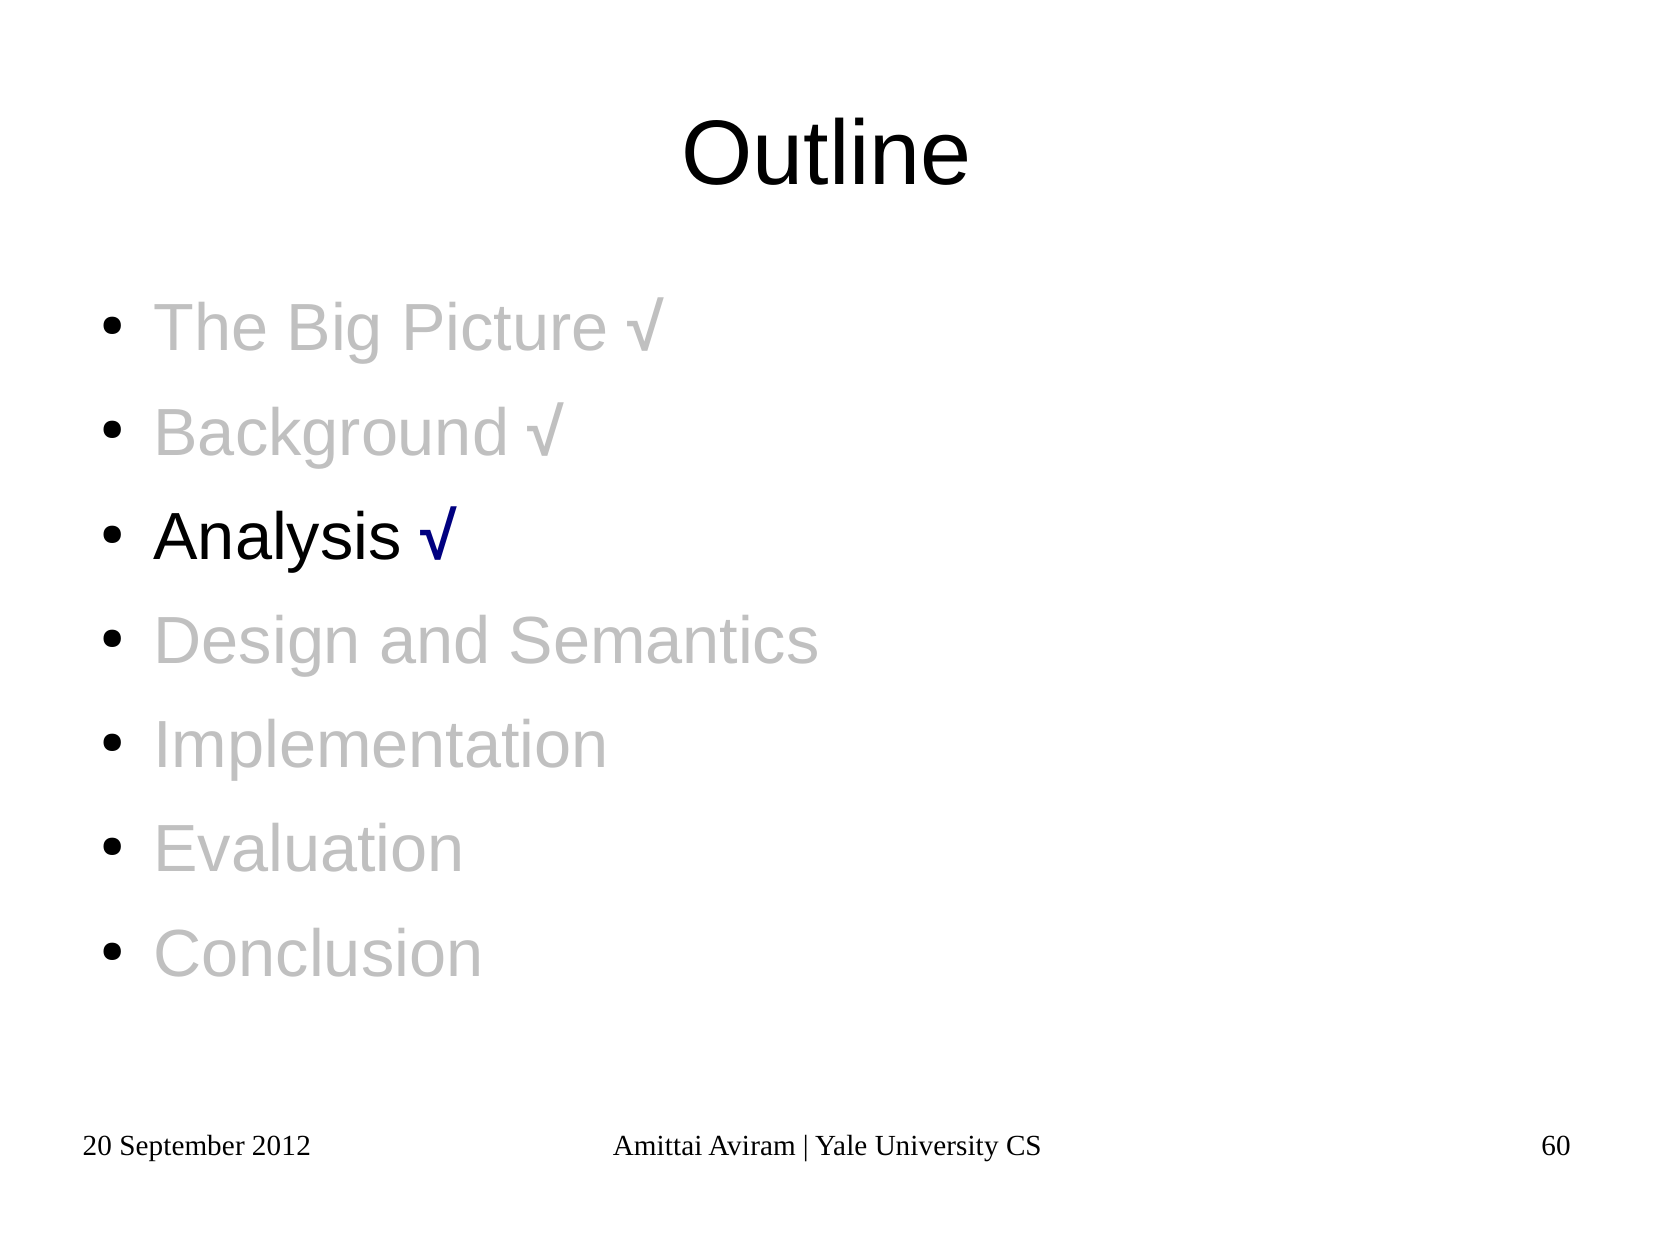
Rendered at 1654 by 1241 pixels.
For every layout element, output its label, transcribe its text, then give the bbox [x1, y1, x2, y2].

list The Big Picture √ Background √ Analysis √ Design and Semantics Implementation Evaluation Conclusion [82, 290, 1571, 1109]
title Outline [82, 49, 1571, 257]
